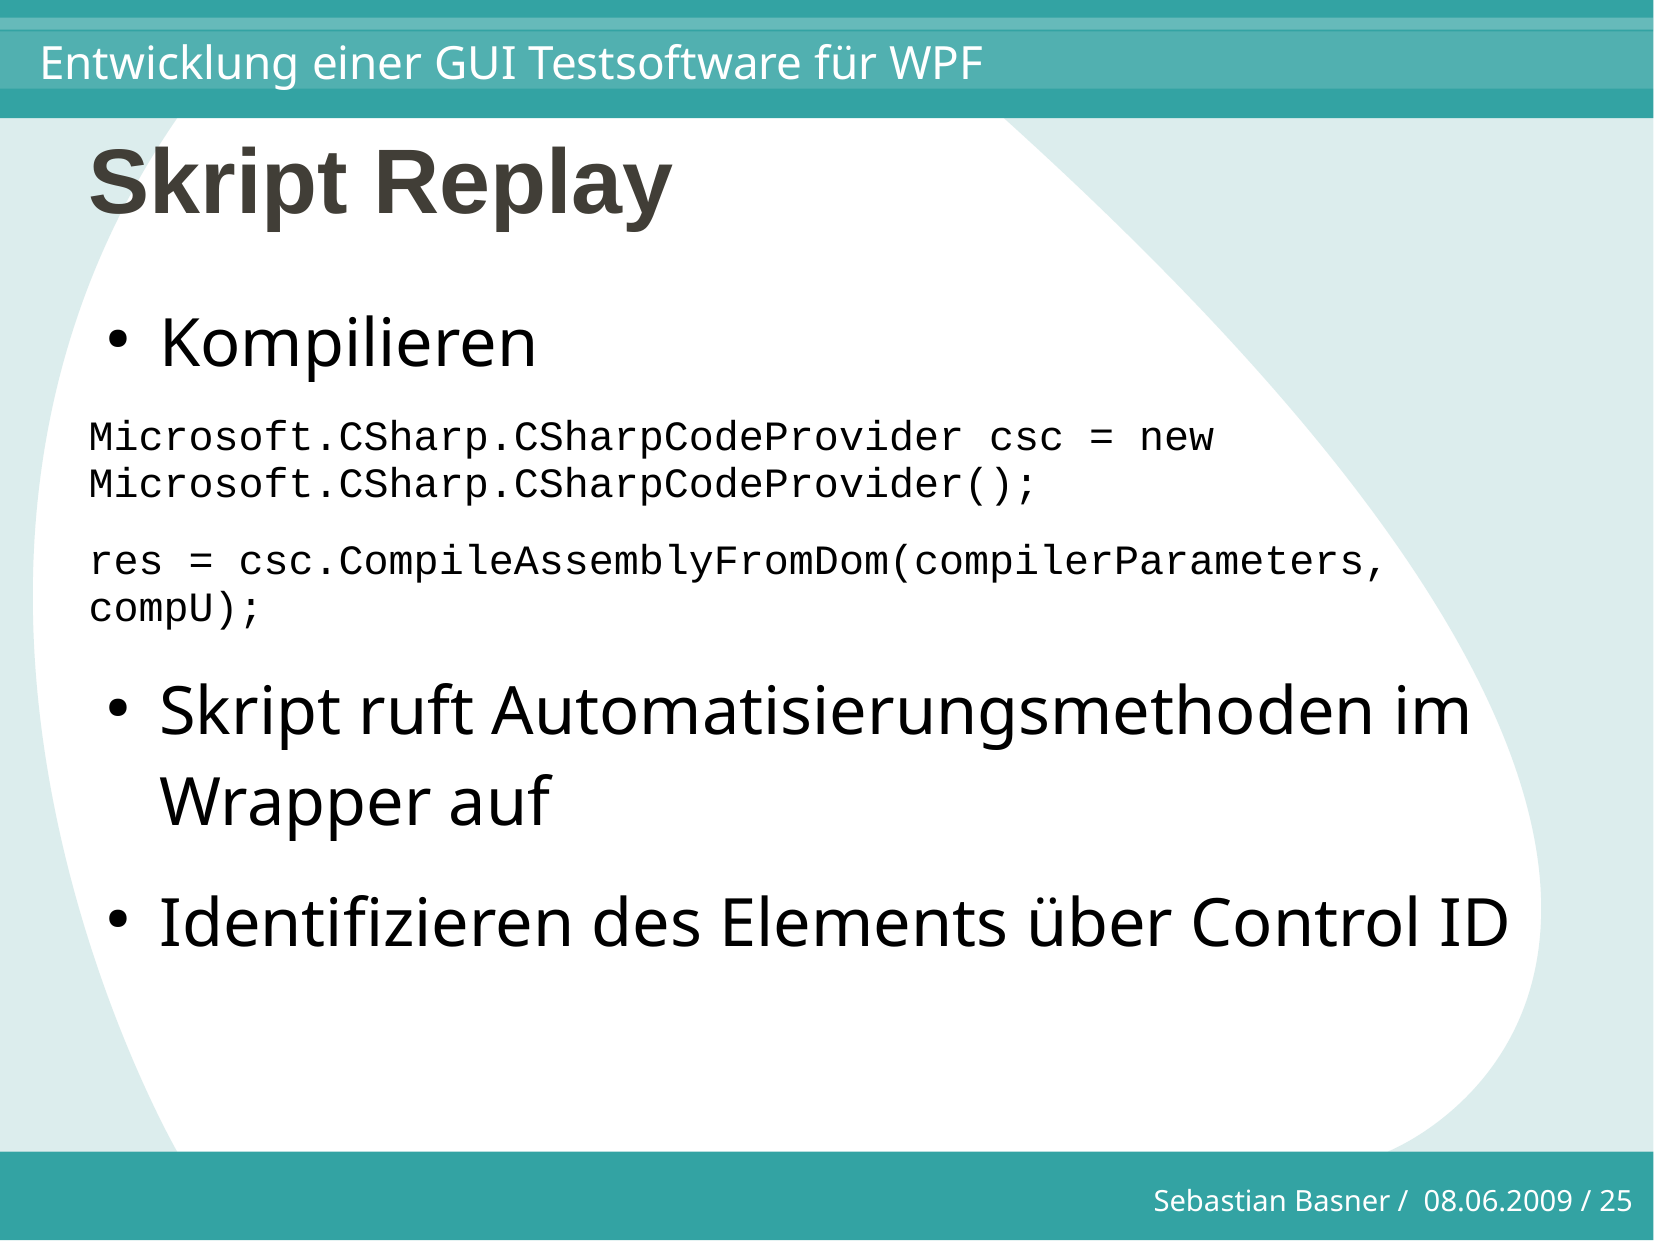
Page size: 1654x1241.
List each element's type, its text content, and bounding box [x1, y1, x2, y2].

list Kompilieren Microsoft.CSharp.CSharpCodeProvider csc = new Microsoft.CSharp.CSharpCodeProvider(); res = csc.CompileAssemblyFromDom(compilerParameters, compU); Skript ruft Automatisierungsmethoden im Wrapper auf Identifizieren des Elements über Control ID [88, 295, 1577, 1099]
title Skript Replay [88, 130, 1577, 234]
